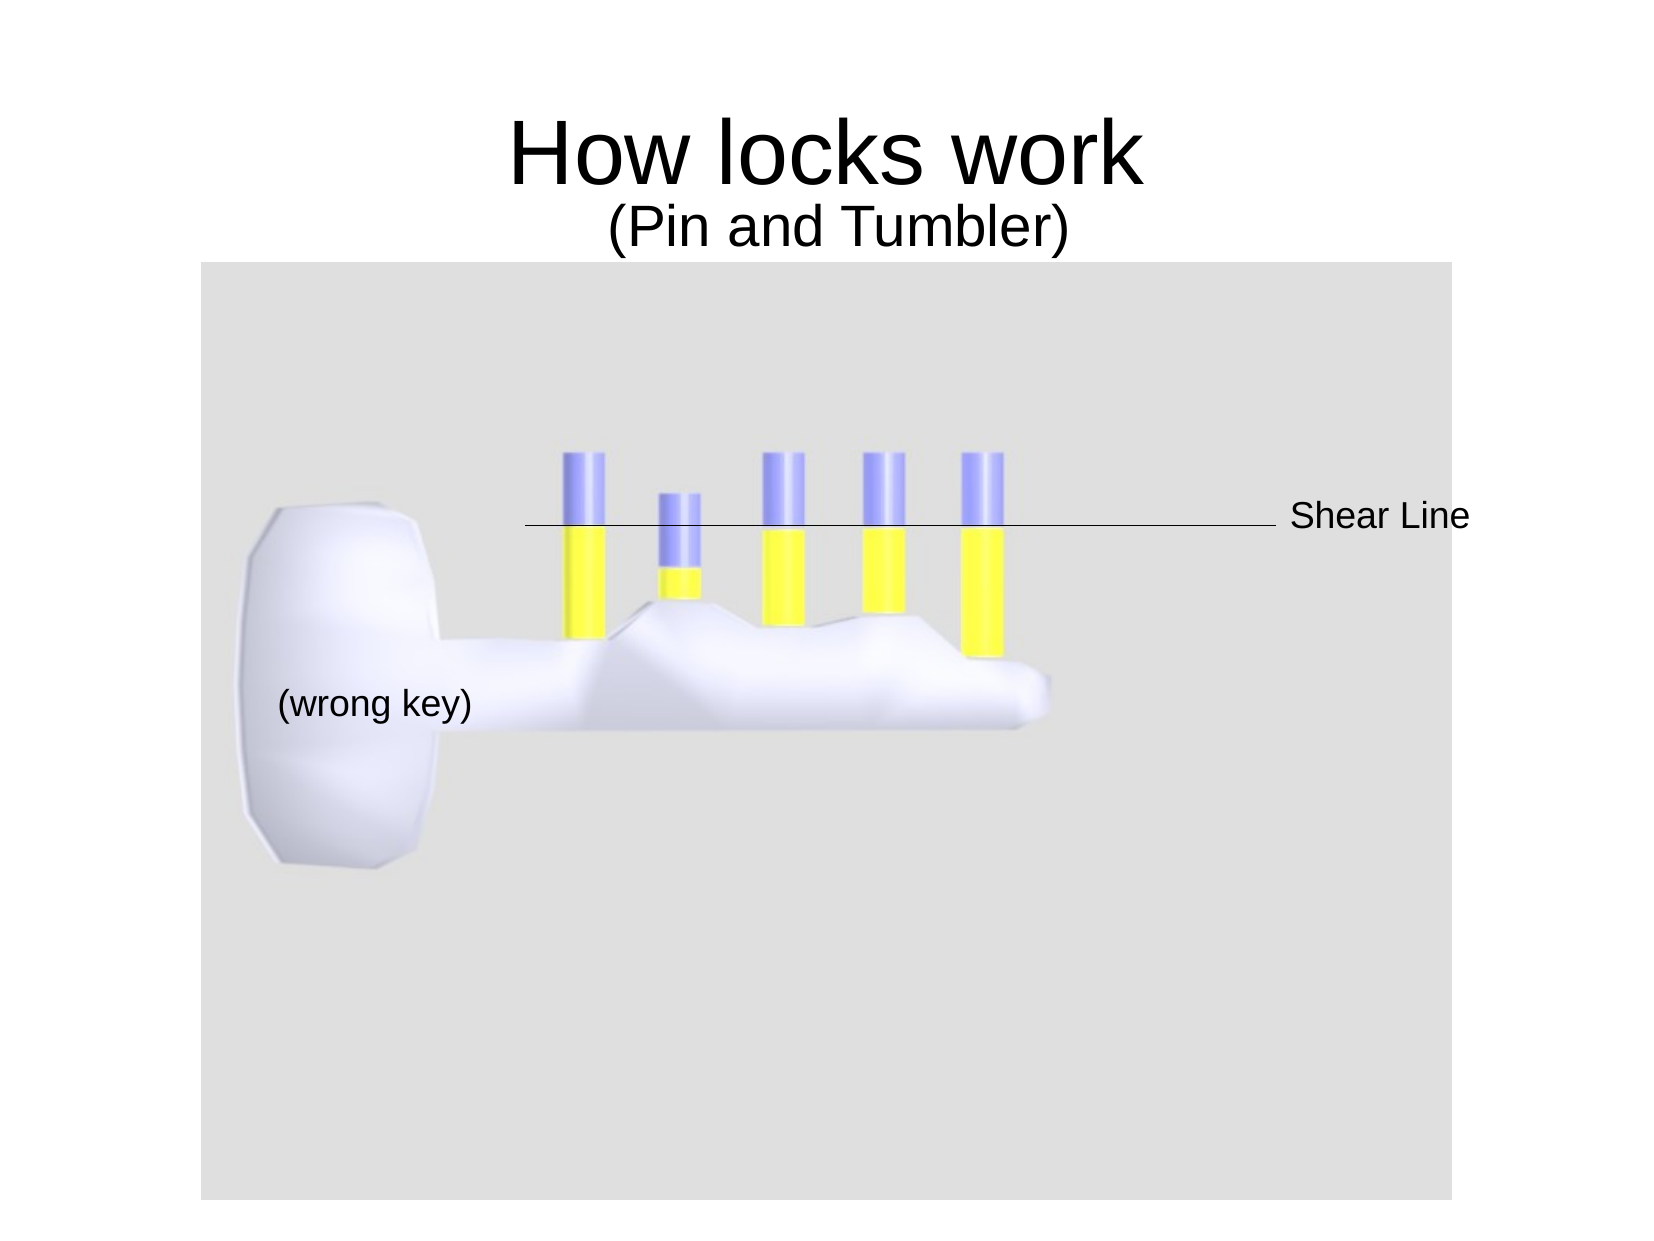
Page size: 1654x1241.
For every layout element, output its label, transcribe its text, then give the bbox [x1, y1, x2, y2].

picture [201, 262, 1452, 1200]
text_box Shear Line [1275, 487, 1538, 545]
title How locks work [82, 56, 1571, 250]
subtitle (Pin and Tumbler) [600, 187, 1080, 265]
text_box (wrong key) [262, 675, 526, 732]
